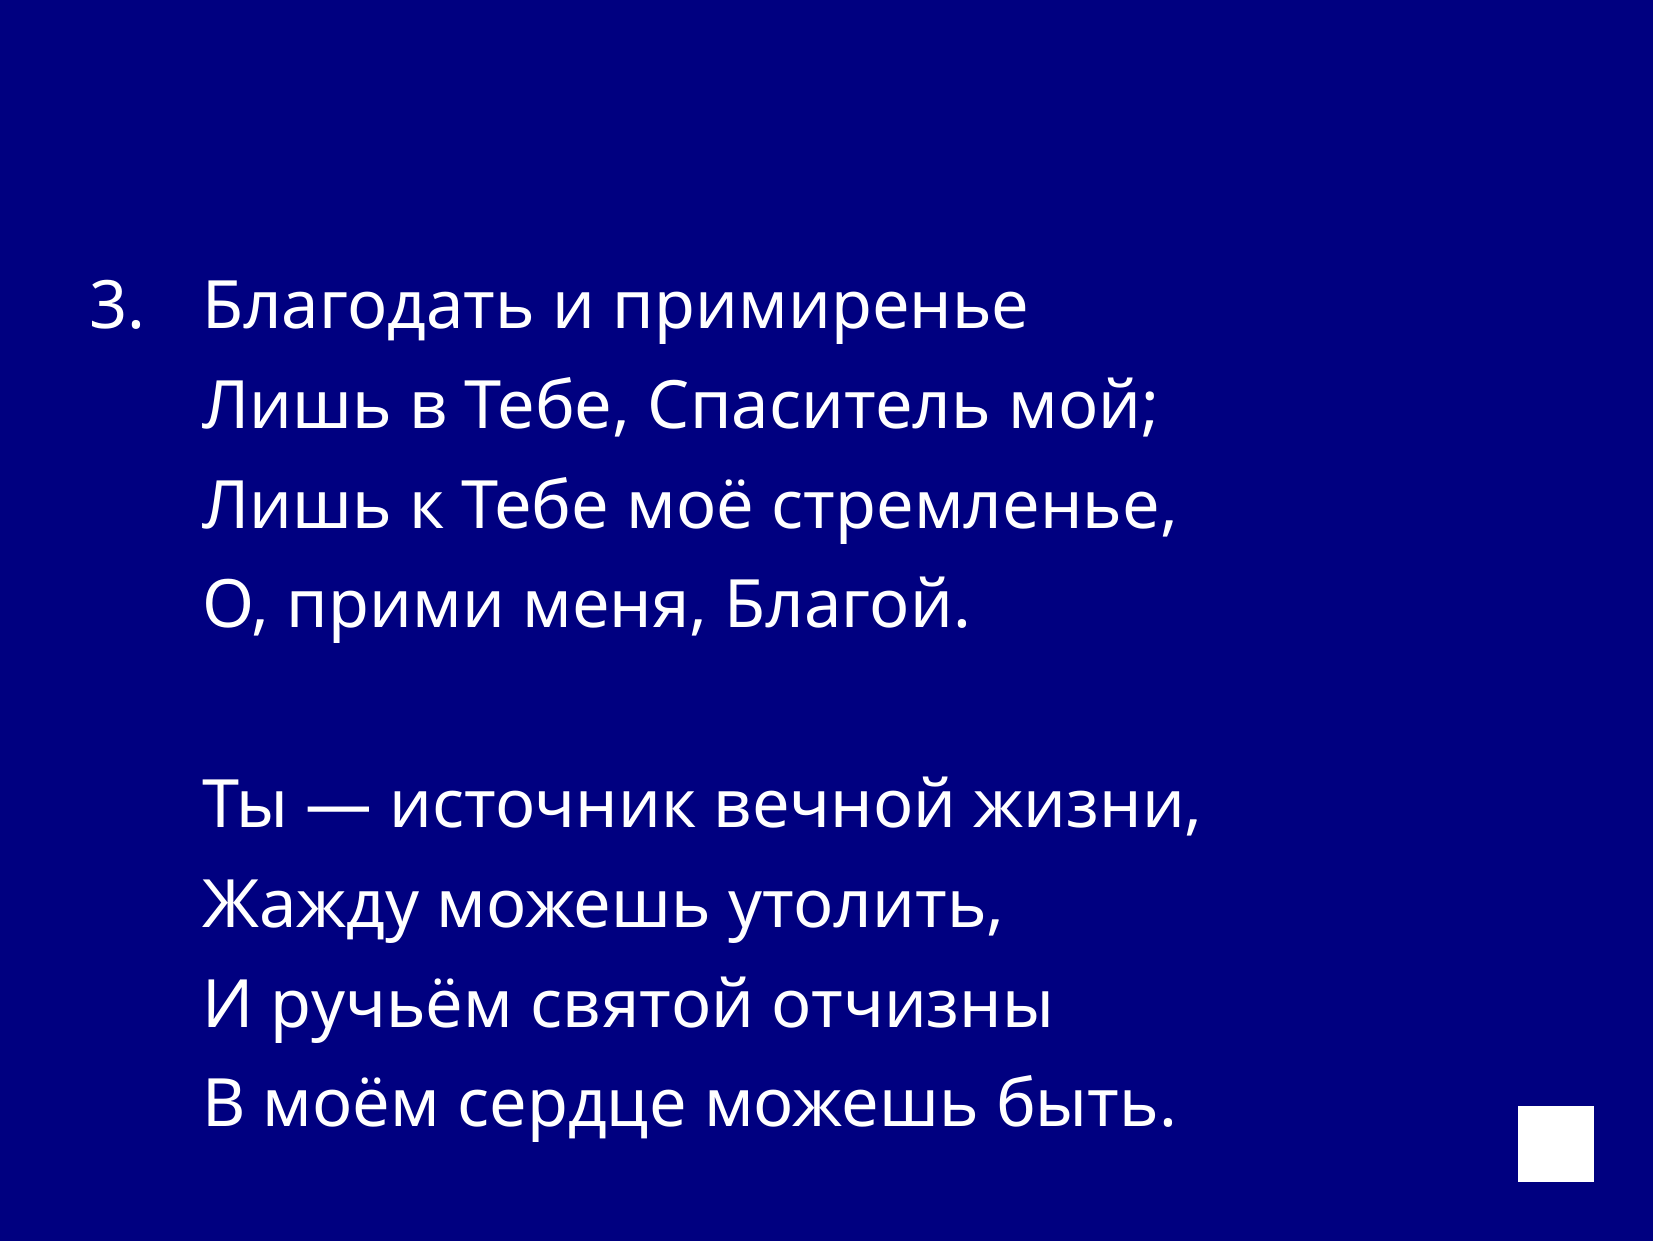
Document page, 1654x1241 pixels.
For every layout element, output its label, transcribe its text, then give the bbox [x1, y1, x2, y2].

text_box [1518, 1106, 1594, 1182]
text_box 3. Благодать и примиренье Лишь в Тебе, Спаситель мой; Лишь к Тебе моё стремленье, О, прими меня, Благой. Ты — источник вечной жизни, Жажду можешь утолить, И ручьём святой отчизны В моём сердце можешь быть. [75, 150, 1576, 1163]
